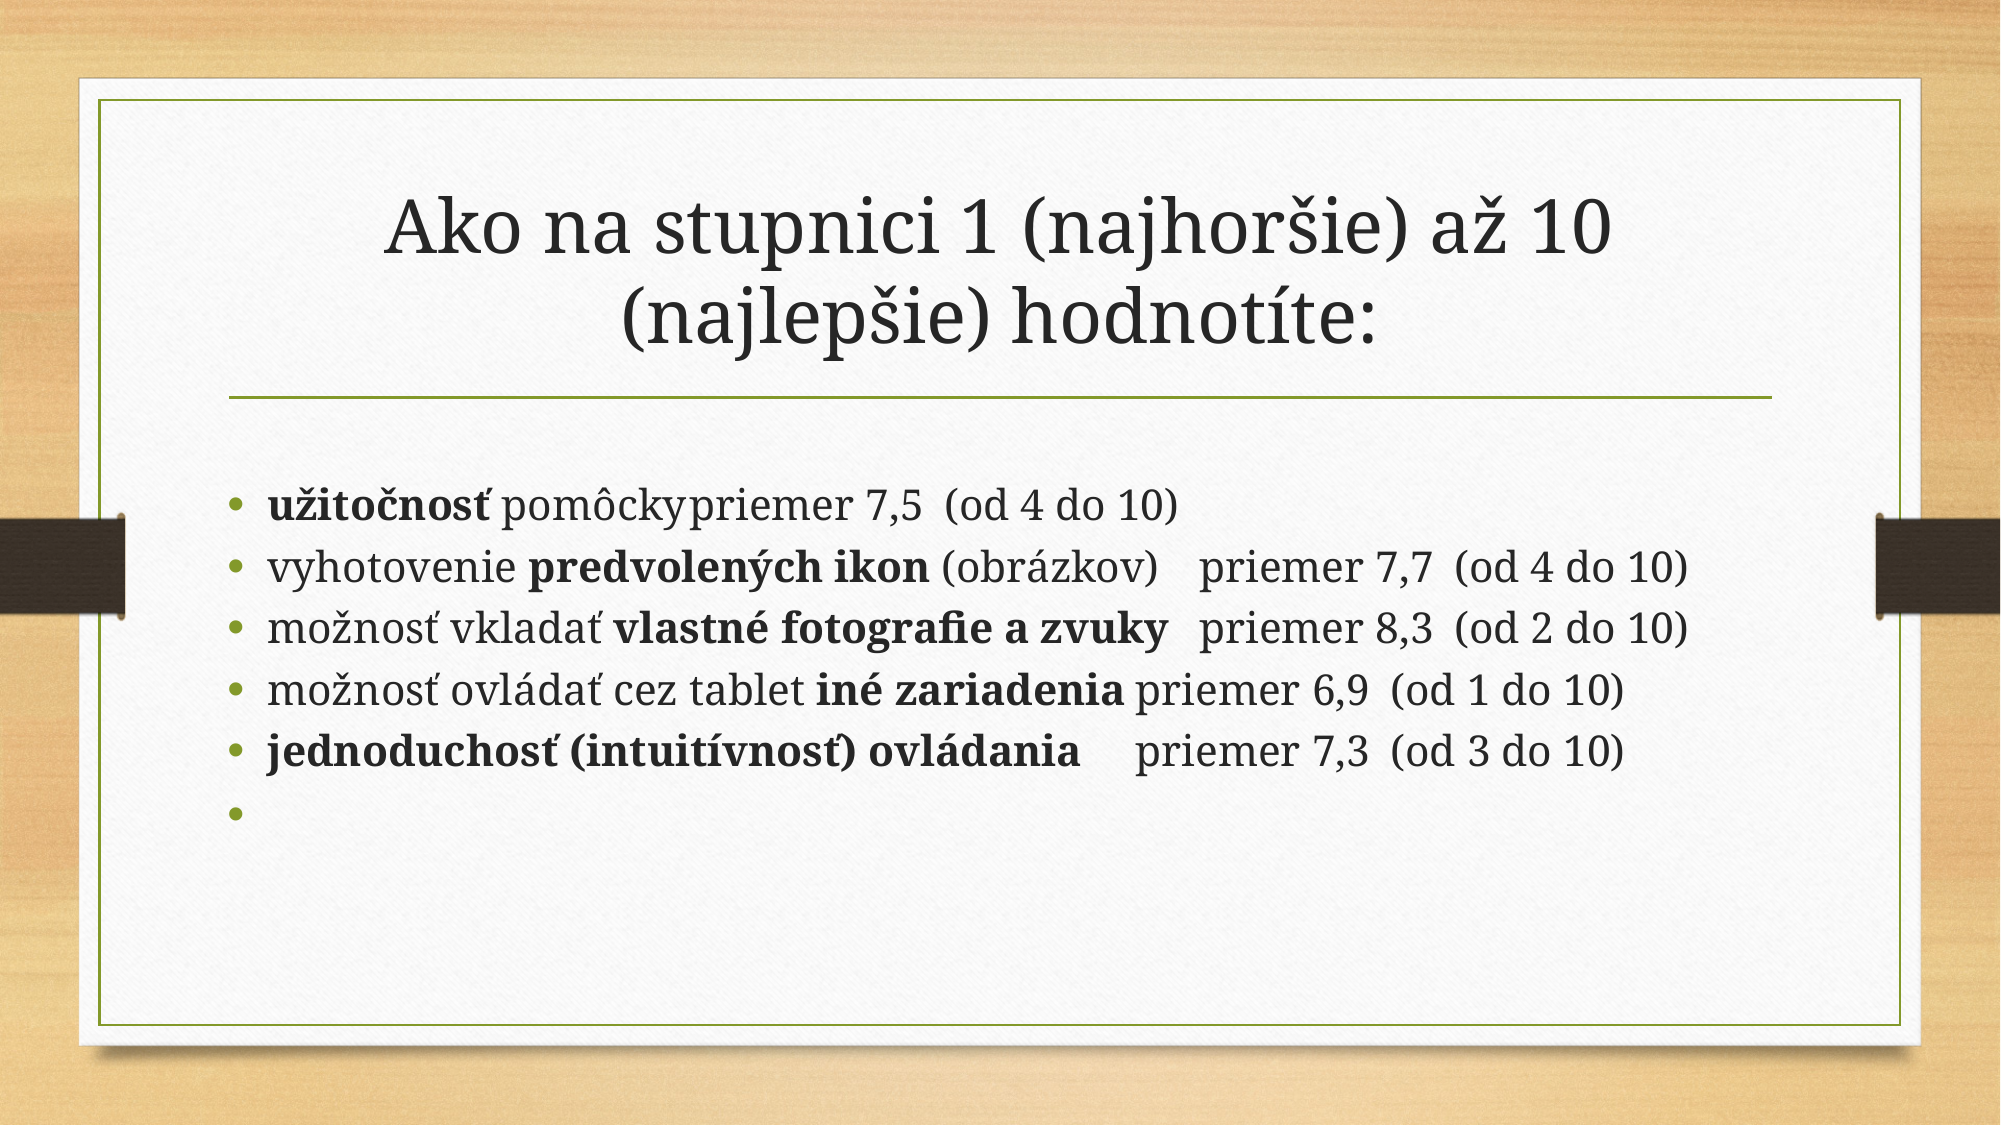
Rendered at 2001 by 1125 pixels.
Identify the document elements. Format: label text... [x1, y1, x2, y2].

title Ako na stupnici 1 (najhoršie) až 10 (najlepšie) hodnotíte: [212, 161, 1788, 376]
list užitočnosť pomôcky priemer 7,5 (od 4 do 10) vyhotovenie predvolených ikon (obrázkov) priemer 7,7 (od 4 do 10) možnosť vkladať vlastné fotografie a zvuky priemer 8,3 (od 2 do 10) možnosť ovládať cez tablet iné zariadenia priemer 6,9 (od 1 do 10) jednoduchosť (intuitívnosť) ovládania priemer 7,3 (od 3 do 10) [212, 470, 1788, 964]
